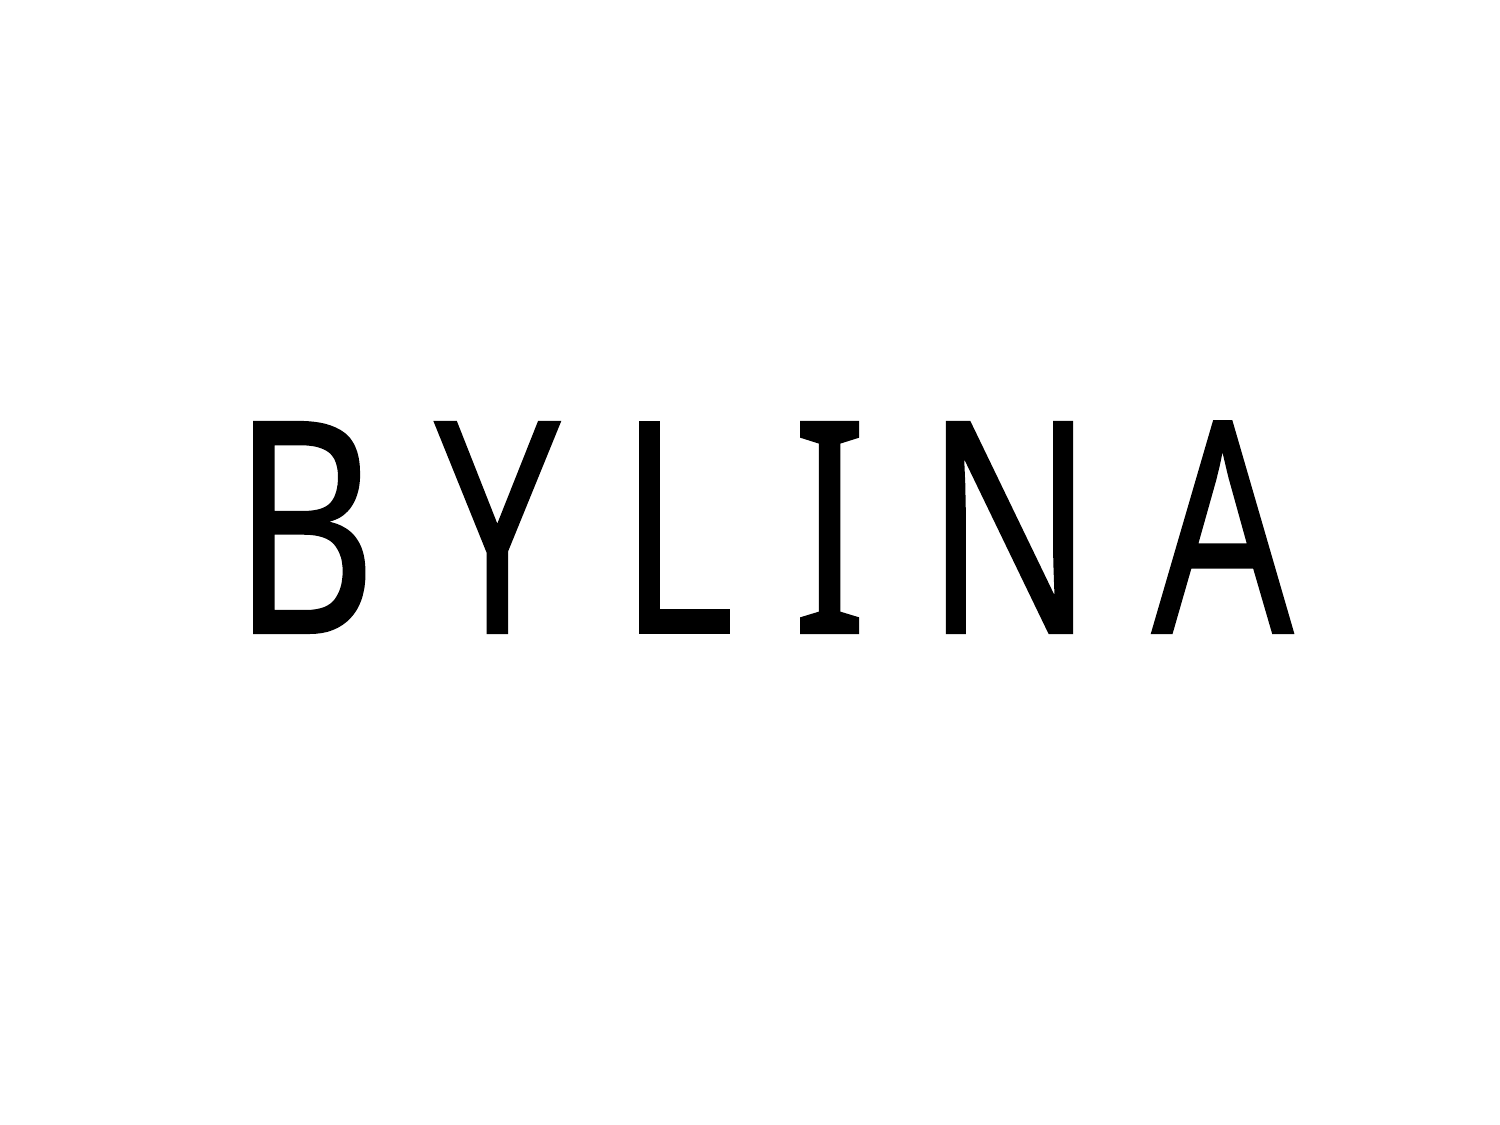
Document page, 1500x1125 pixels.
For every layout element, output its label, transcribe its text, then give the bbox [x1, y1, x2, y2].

text_box B Y L I N A [639, 421, 729, 634]
text_box B Y L I N A [800, 421, 859, 634]
text_box B Y L I N A [1151, 420, 1294, 634]
text_box B Y L I N A [434, 421, 561, 634]
text_box B Y L I N A [253, 421, 365, 634]
text_box B Y L I N A [946, 421, 1073, 634]
